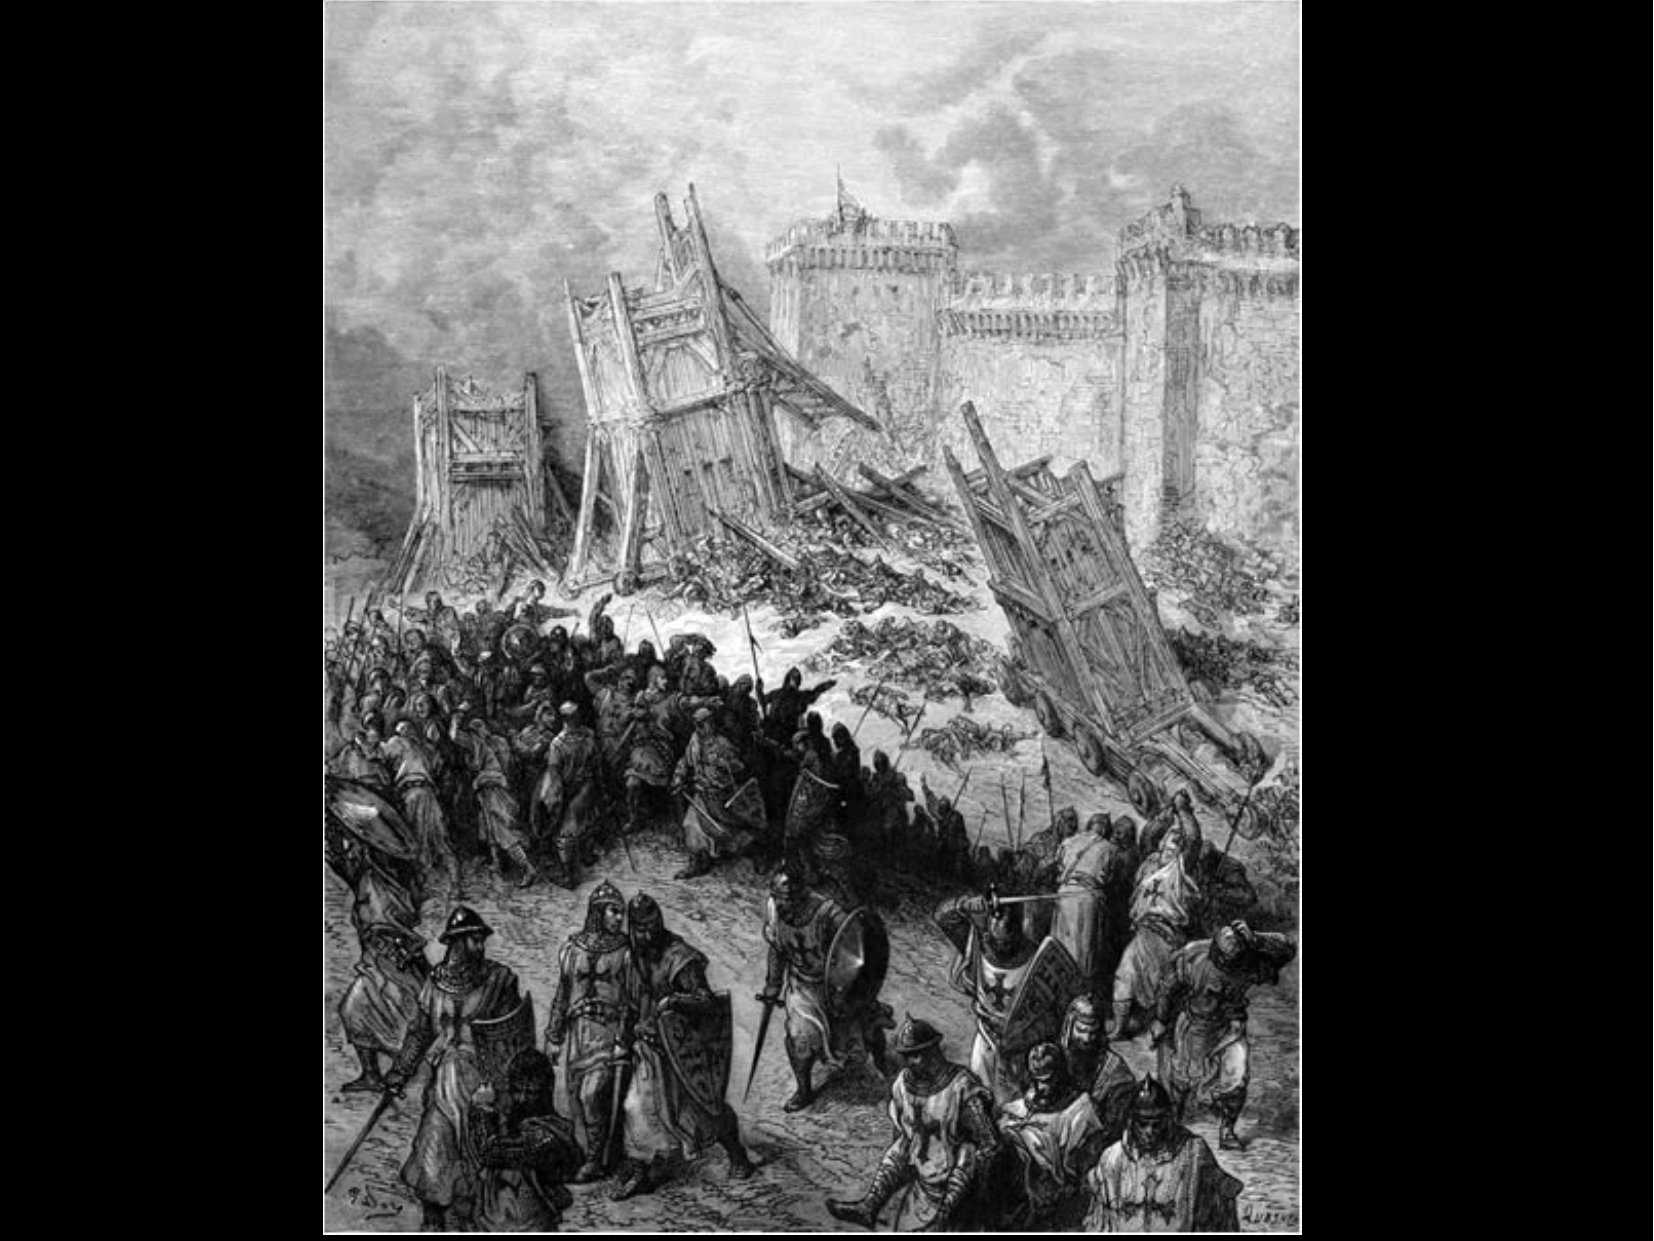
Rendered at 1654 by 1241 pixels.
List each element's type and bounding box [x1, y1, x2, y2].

picture [323, 0, 1302, 1235]
